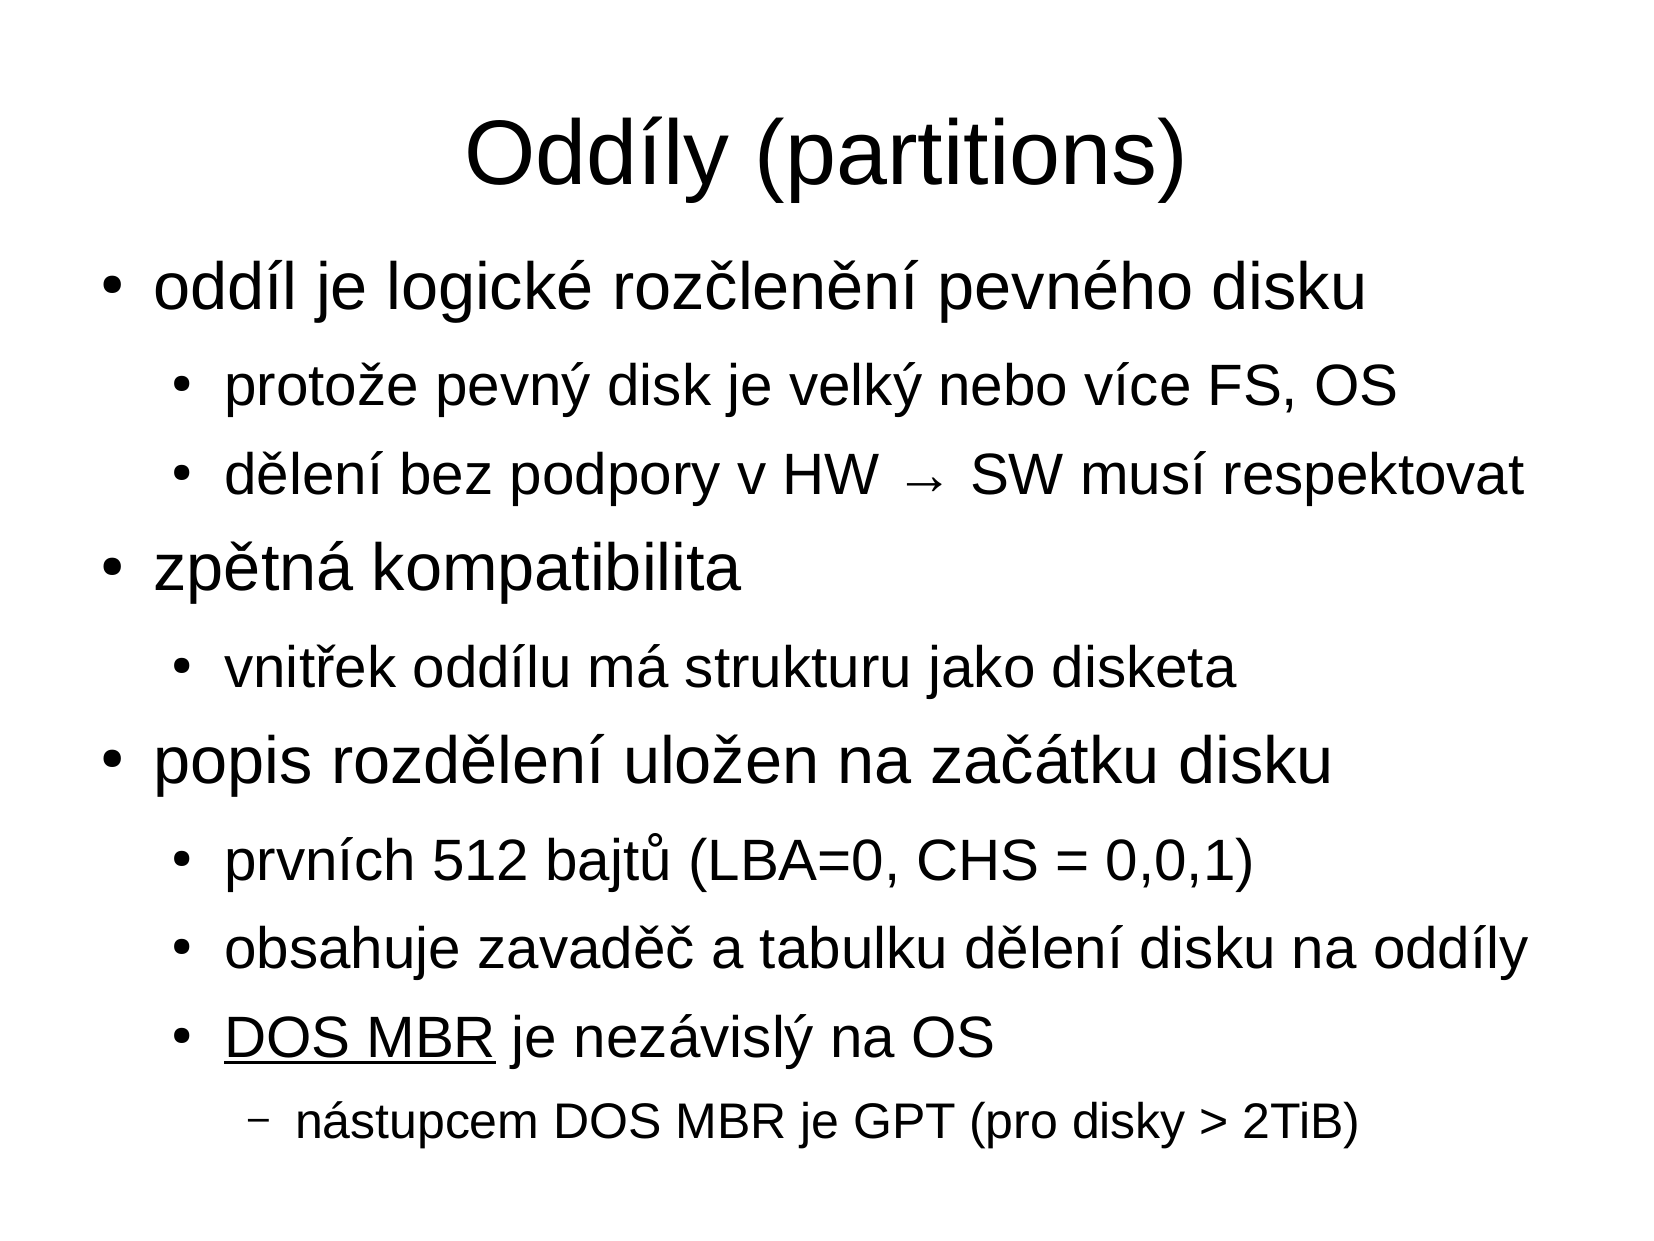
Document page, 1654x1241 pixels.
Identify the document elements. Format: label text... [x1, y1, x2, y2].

title Oddíly (partitions) [82, 56, 1571, 248]
list oddíl je logické rozčlenění pevného disku protože pevný disk je velký nebo více FS, OS dělení bez podpory v HW → SW musí respektovat zpětná kompatibilita vnitřek oddílu má strukturu jako disketa popis rozdělení uložen na začátku disku prvních 512 bajtů (LBA=0, CHS = 0,0,1) obsahuje zavaděč a tabulku dělení disku na oddíly DOS MBR je nezávislý na OS nástupcem DOS MBR je GPT (pro disky > 2TiB) [82, 248, 1571, 1148]
